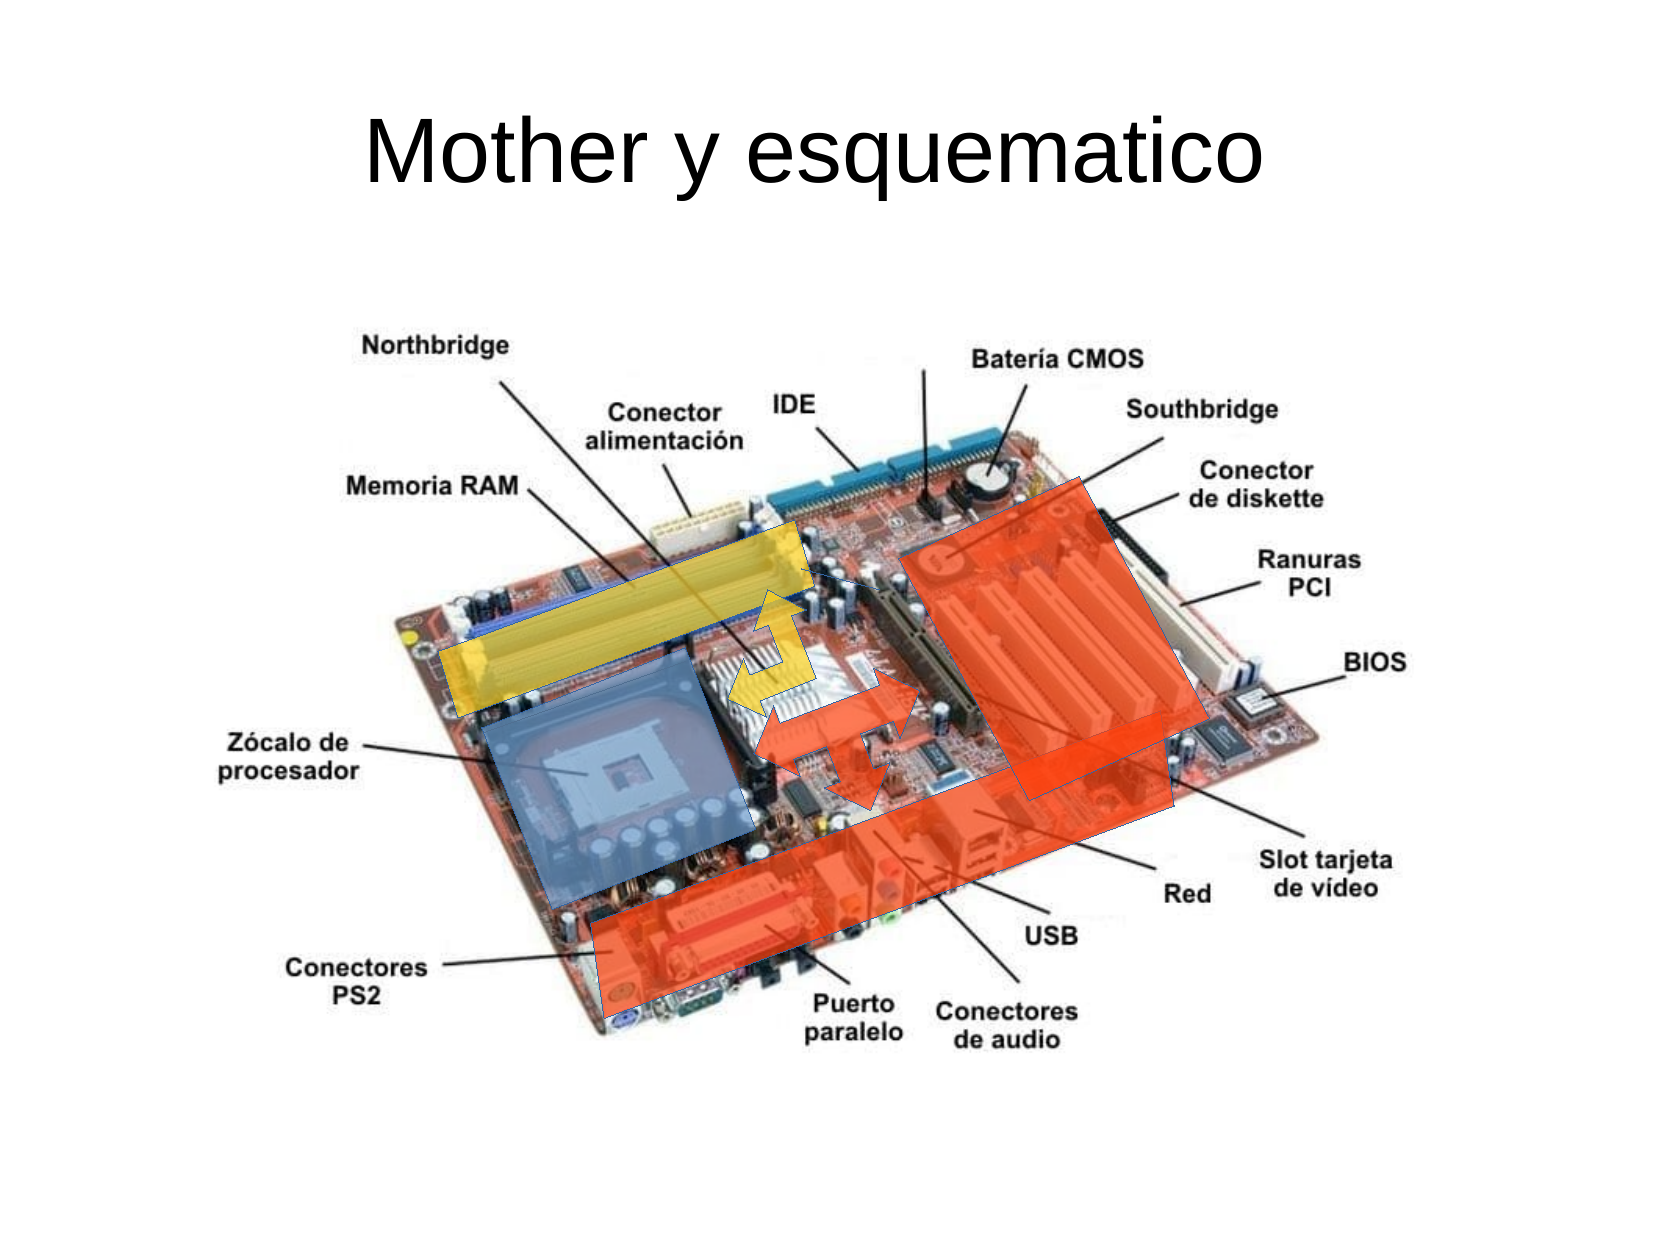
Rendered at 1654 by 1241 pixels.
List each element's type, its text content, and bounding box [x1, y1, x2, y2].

text_box [590, 476, 1210, 1019]
title Mother y esquematico [70, 47, 1560, 255]
text_box [481, 647, 756, 910]
text_box [753, 668, 920, 811]
text_box [437, 519, 880, 718]
picture [202, 290, 1453, 1125]
